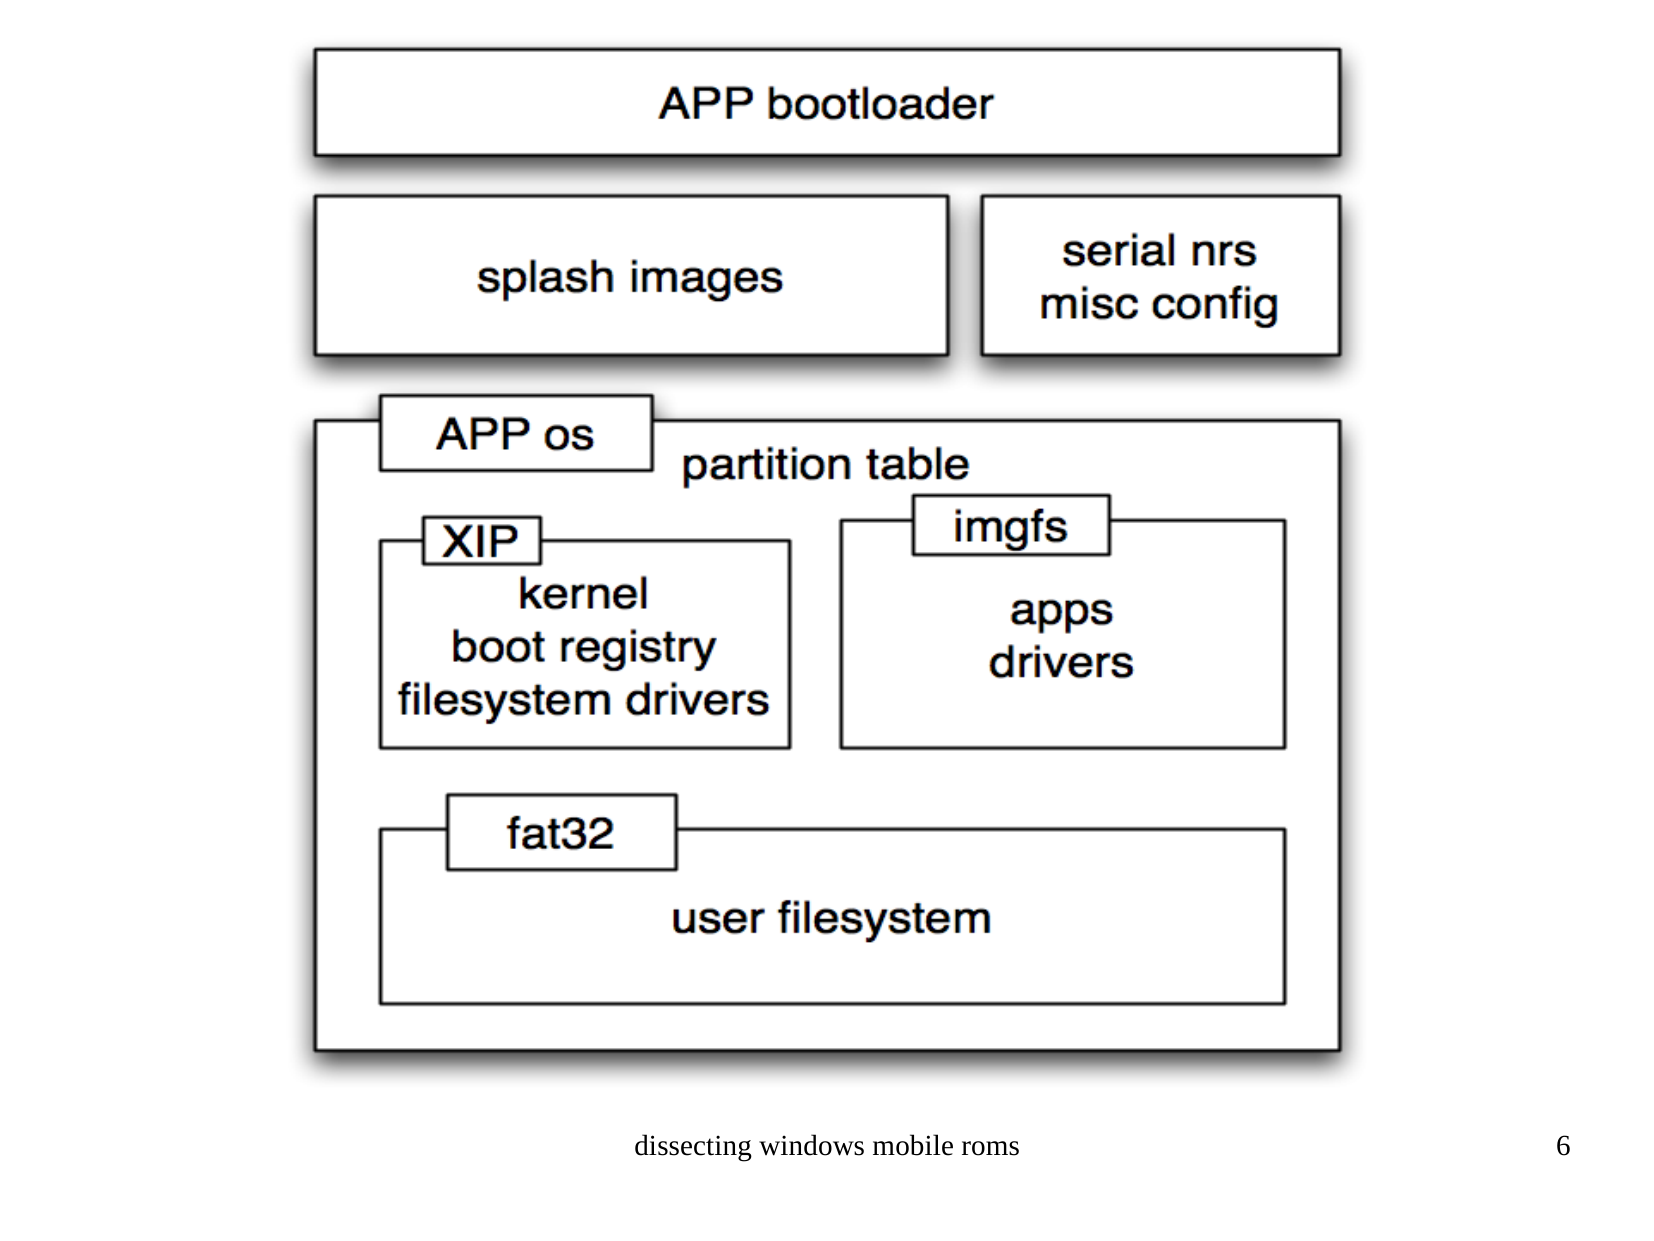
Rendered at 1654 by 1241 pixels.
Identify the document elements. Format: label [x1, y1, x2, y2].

picture [246, 0, 1408, 1126]
